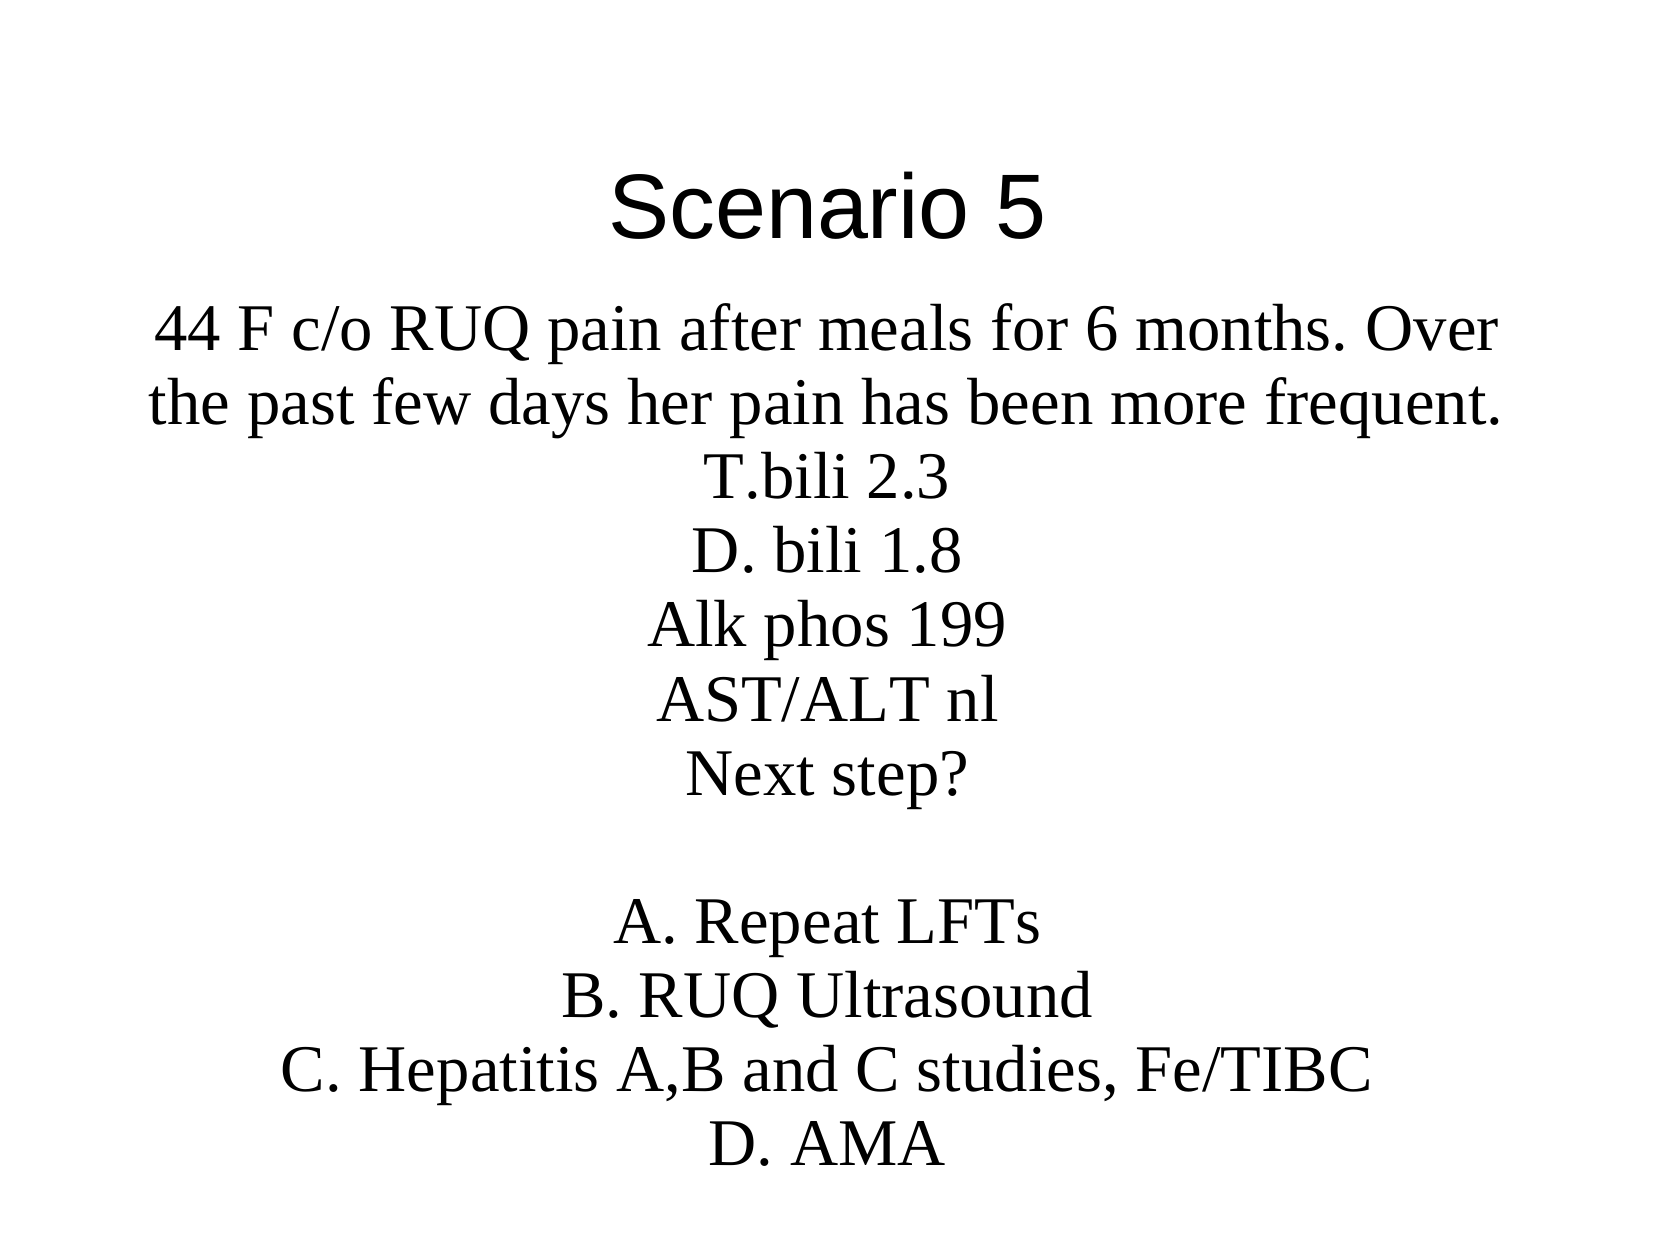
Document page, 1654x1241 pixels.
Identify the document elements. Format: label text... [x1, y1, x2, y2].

title Scenario 5 [121, 102, 1534, 250]
subtitle 44 F c/o RUQ pain after meals for 6 months. Over the past few days her pain has been more frequent. T.bili 2.3 D. bili 1.8 Alk phos 199 AST/ALT nl Next step? A. Repeat LFTs B. RUQ Ultrasound C. Hepatitis A,B and C studies, Fe/TIBC D. AMA [121, 250, 1534, 1221]
